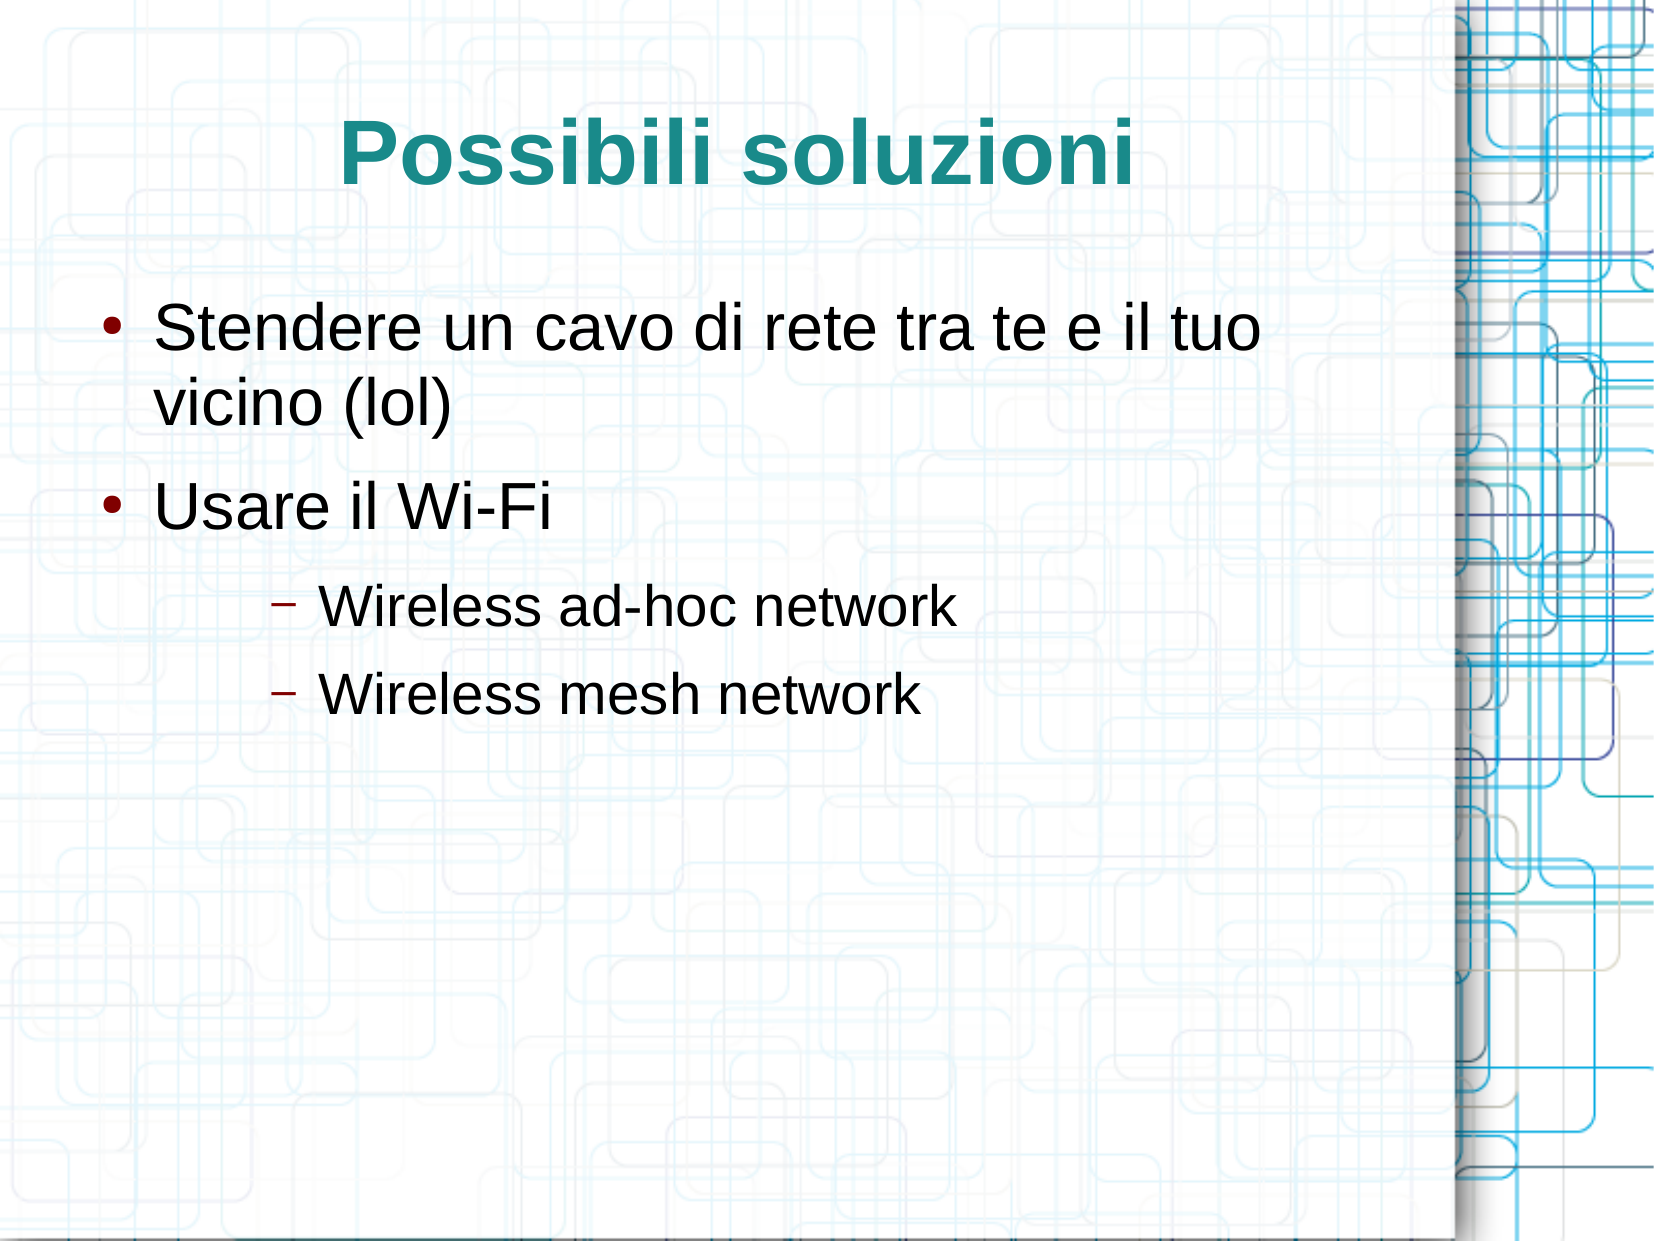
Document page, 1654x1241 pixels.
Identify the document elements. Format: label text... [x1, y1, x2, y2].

title Possibili soluzioni [59, 49, 1418, 257]
picture [0, 0, 1654, 1241]
list Stendere un cavo di rete tra te e il tuo vicino (lol) Usare il Wi-Fi Wireless ad-hoc network Wireless mesh network [82, 290, 1418, 1241]
